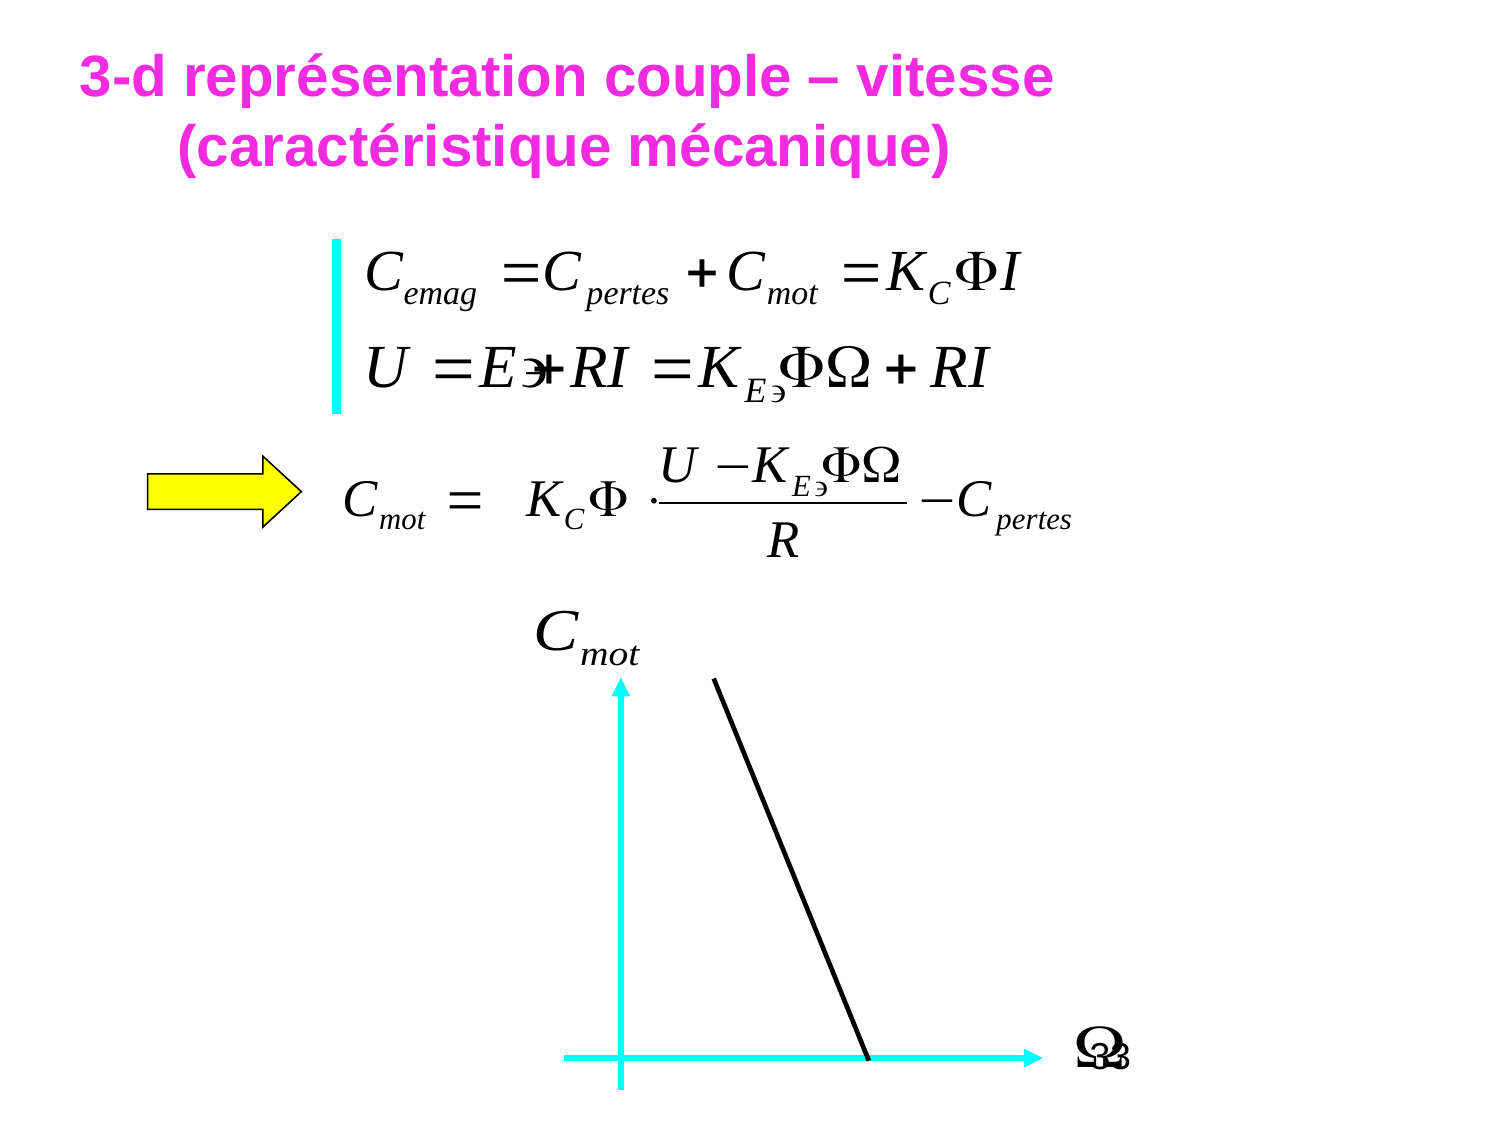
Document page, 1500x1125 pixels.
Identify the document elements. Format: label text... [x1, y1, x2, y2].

text_box 3-d représentation couple – vitesse (caractéristique mécanique) [64, 30, 1081, 187]
chart [336, 432, 1083, 570]
text_box [147, 456, 302, 528]
chart [525, 591, 656, 681]
chart [357, 231, 1037, 324]
chart [1064, 1011, 1140, 1078]
chart [360, 326, 1005, 414]
